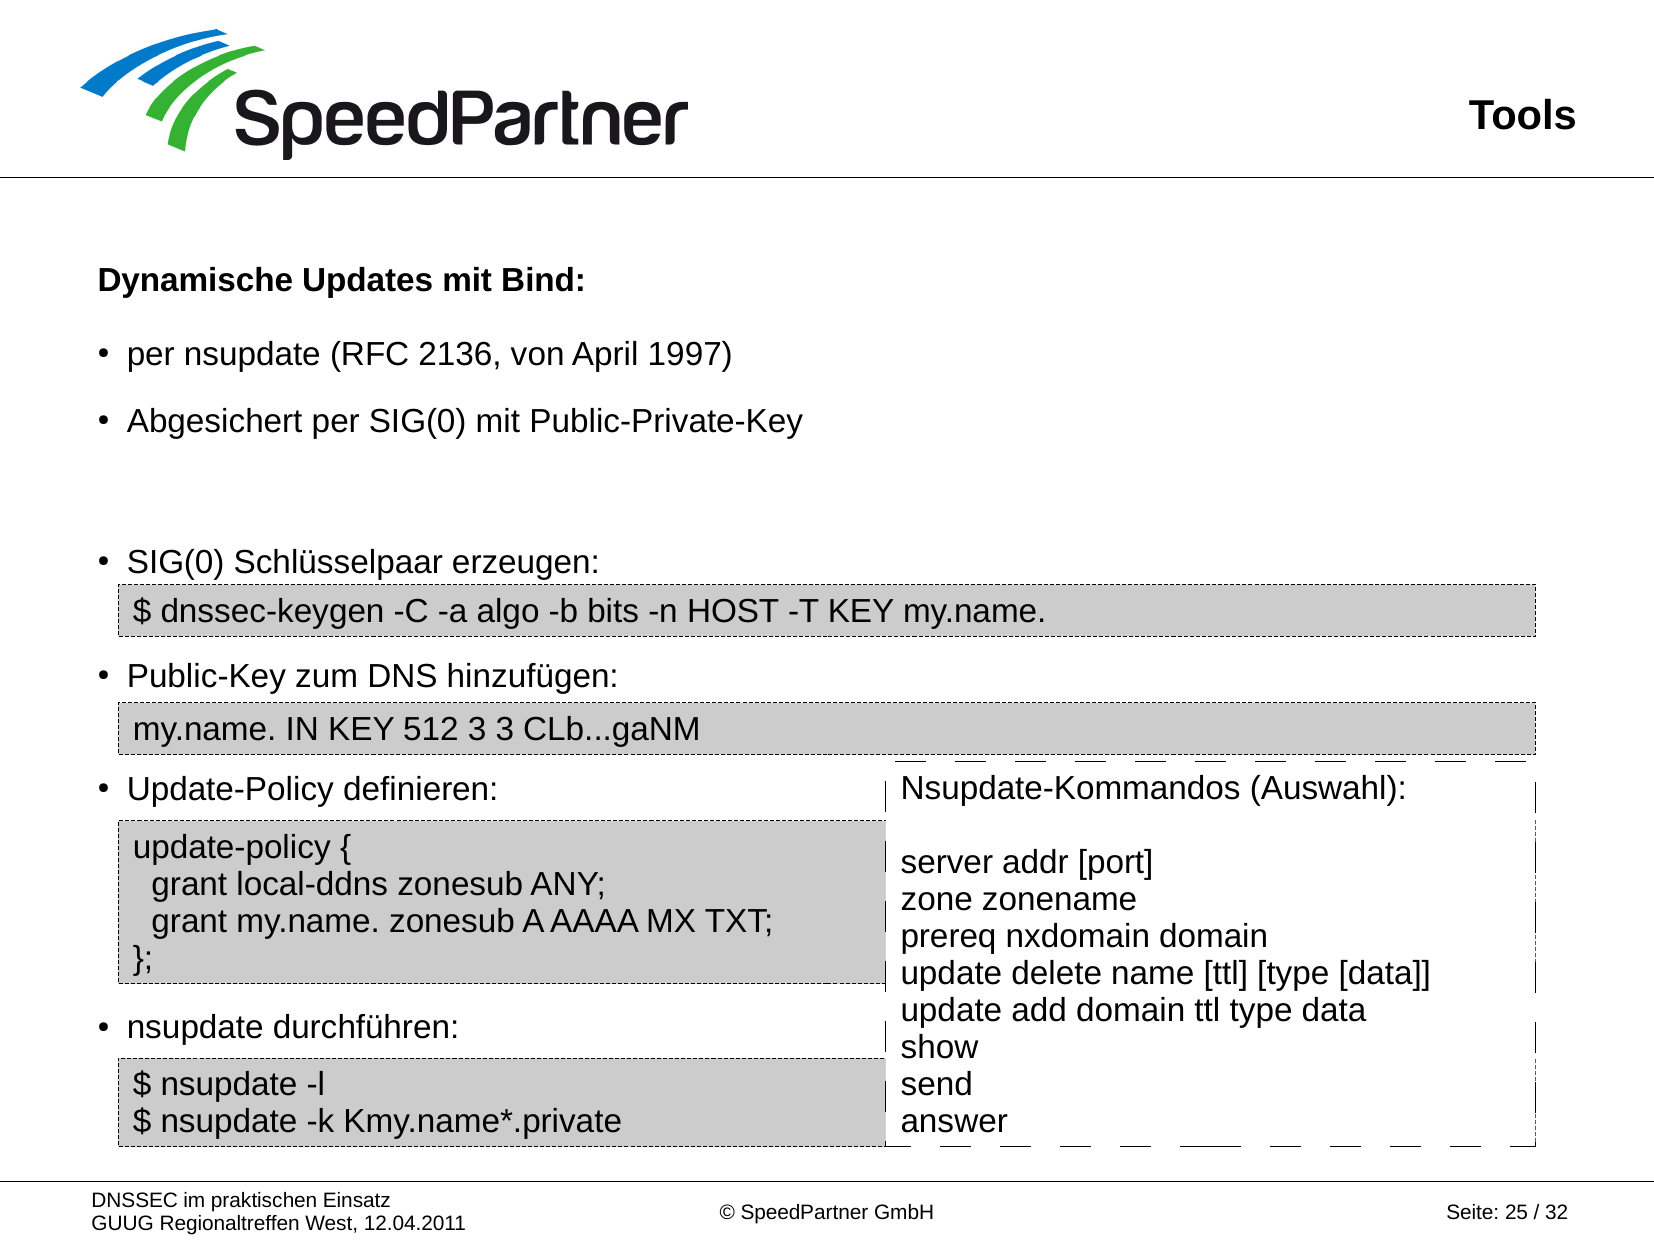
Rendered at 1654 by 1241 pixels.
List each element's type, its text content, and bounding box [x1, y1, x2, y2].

title Tools [590, 70, 1577, 160]
text_box my.name. IN KEY 512 3 3 CLb...gaNM [118, 702, 1536, 755]
text_box $ nsupdate -l $ nsupdate -k Kmy.name*.private [118, 1058, 885, 1147]
text_box Nsupdate-Kommandos (Auswahl): server addr [port] zone zonename prereq nxdomain domain update delete name [ttl] [type [data]] update add domain ttl type data show send answer [885, 761, 1536, 1147]
text_box update-policy { grant local-ddns zonesub ANY; grant my.name. zonesub A AAAA MX TXT; }; [118, 820, 885, 984]
picture [80, 29, 688, 160]
text_box $ dnssec-keygen -C -a algo -b bits -n HOST -T KEY my.name. [118, 584, 1536, 637]
text_box Dynamische Updates mit Bind: per nsupdate (RFC 2136, von April 1997) Abgesichert per SIG(0) mit Public-Private-Key SIG(0) Schlüsselpaar erzeugen: Public-Key zum DNS hinzufügen: Update-Policy definieren: nsupdate durchführen: [82, 253, 1565, 1151]
